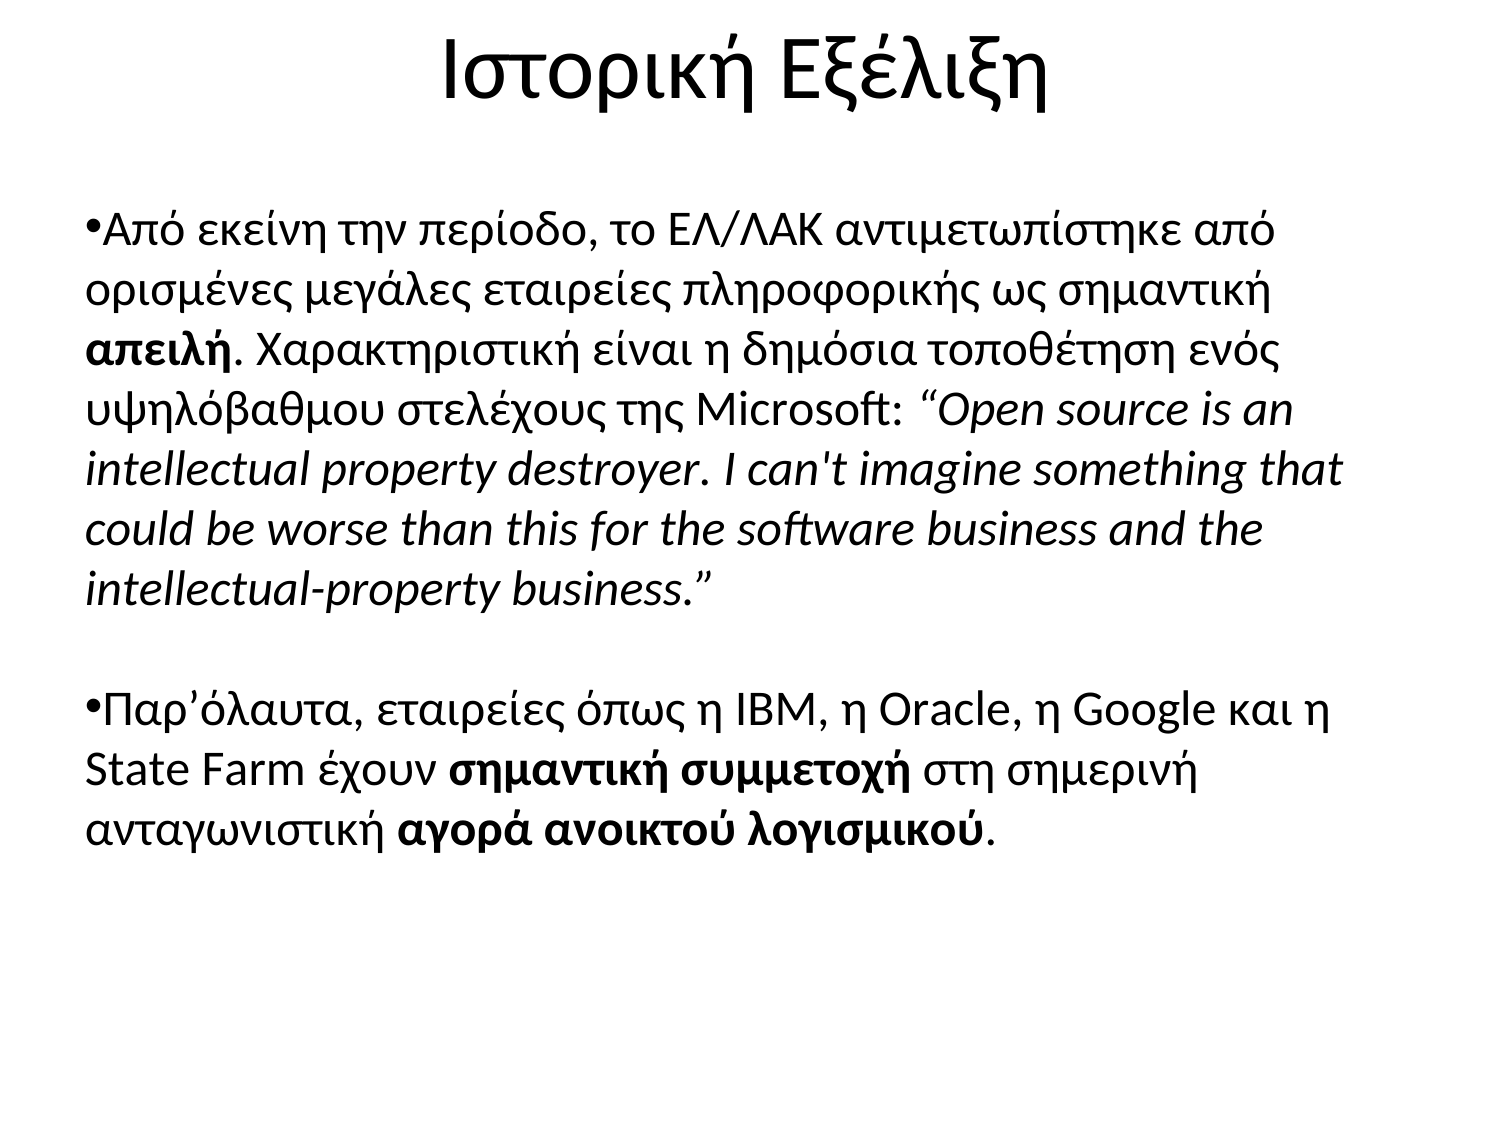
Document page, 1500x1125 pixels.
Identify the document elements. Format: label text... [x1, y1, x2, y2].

text_box Από εκείνη την περίοδο, το ΕΛ/ΛΑΚ αντιμετωπίστηκε από ορισμένες μεγάλες εταιρείες πληροφορικής ως σημαντική απειλή. Χαρακτηριστική είναι η δημόσια τοποθέτηση ενός υψηλόβαθμου στελέχους της Microsoft: “Open source is an intellectual property destroyer. I can't imagine something that could be worse than this for the software business and the intellectual-property business.” Παρ’όλαυτα, εταιρείες όπως η IBM, η Oracle, η Google και η State Farm έχουν σημαντική συμμετοχή στη σημερινή ανταγωνιστική αγορά ανοικτού λογισμικού. [70, 187, 1421, 930]
text_box Ιστορική Εξέλιξη [70, 0, 1421, 187]
